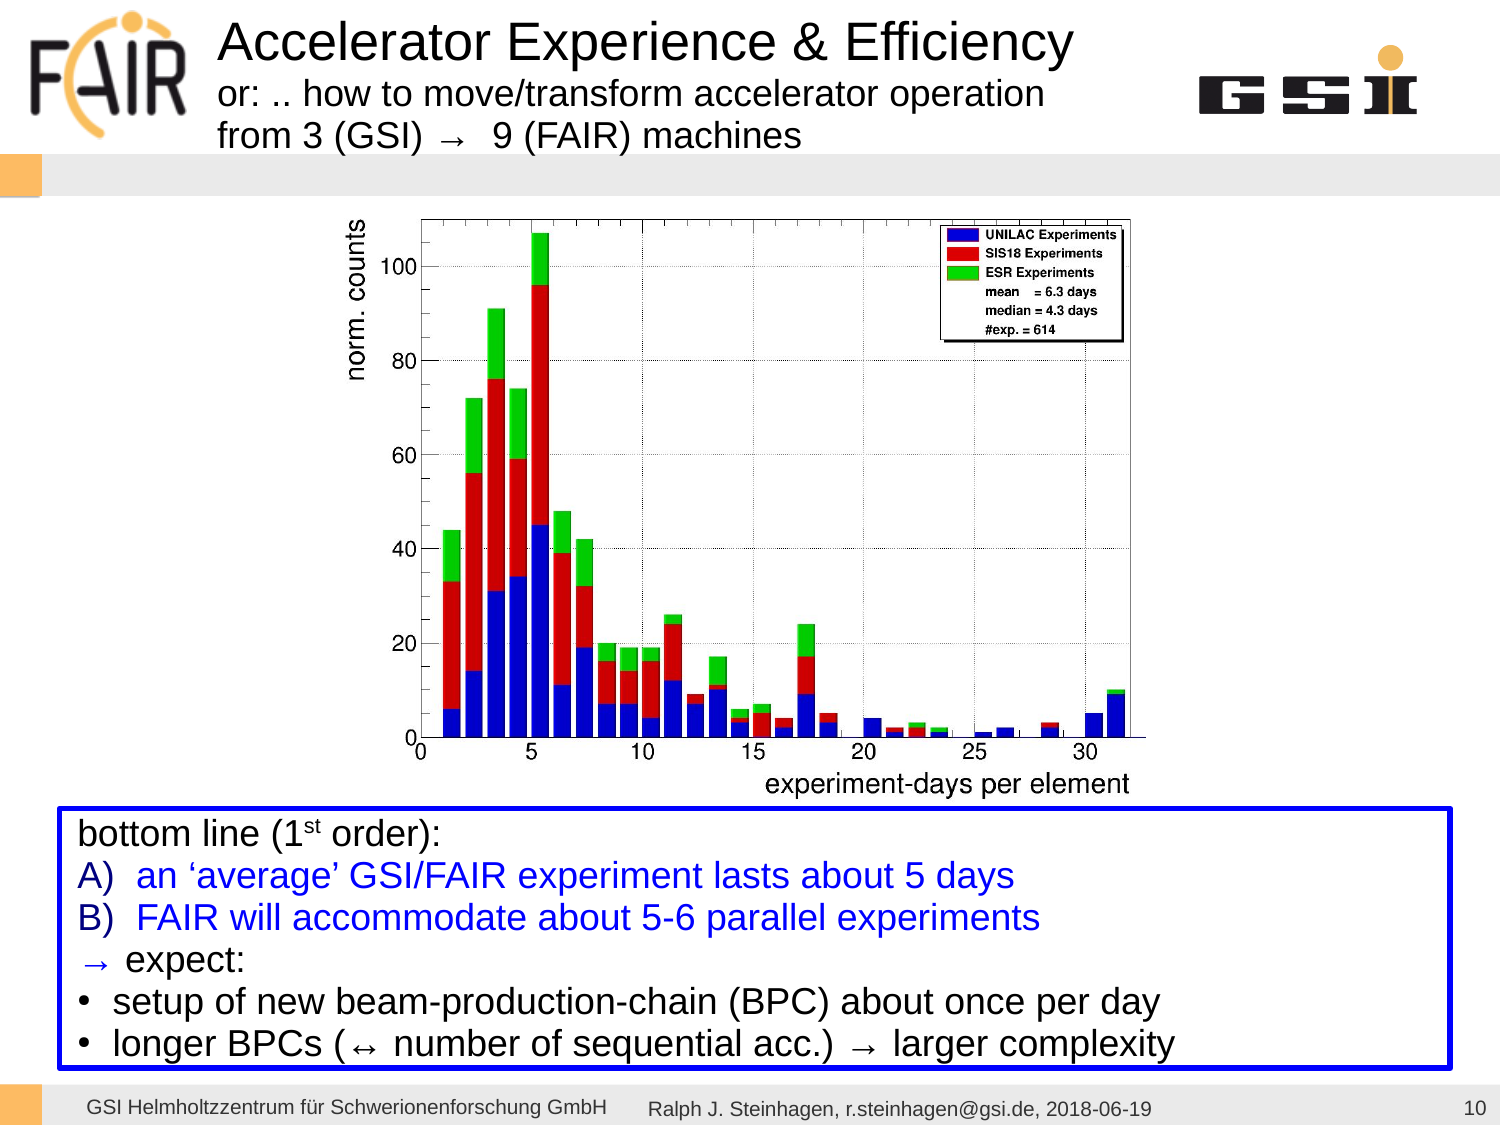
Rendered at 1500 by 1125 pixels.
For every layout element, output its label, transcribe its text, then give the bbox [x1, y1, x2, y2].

picture [30, 9, 187, 141]
picture [1197, 42, 1419, 117]
text_box bottom line (1st order): an ‘average’ GSI/FAIR experiment lasts about 5 days FAIR will accommodate about 5-6 parallel experiments → expect: setup of new beam-production-chain (BPC) about once per day longer BPCs (↔ number of sequential acc.) → larger complexity [59, 808, 1451, 1069]
picture [322, 207, 1146, 808]
title Accelerator Experience & Efficiency or: .. how to move/transform accelerator operation from 3 (GSI) → 9 (FAIR) machines [217, 11, 1180, 157]
